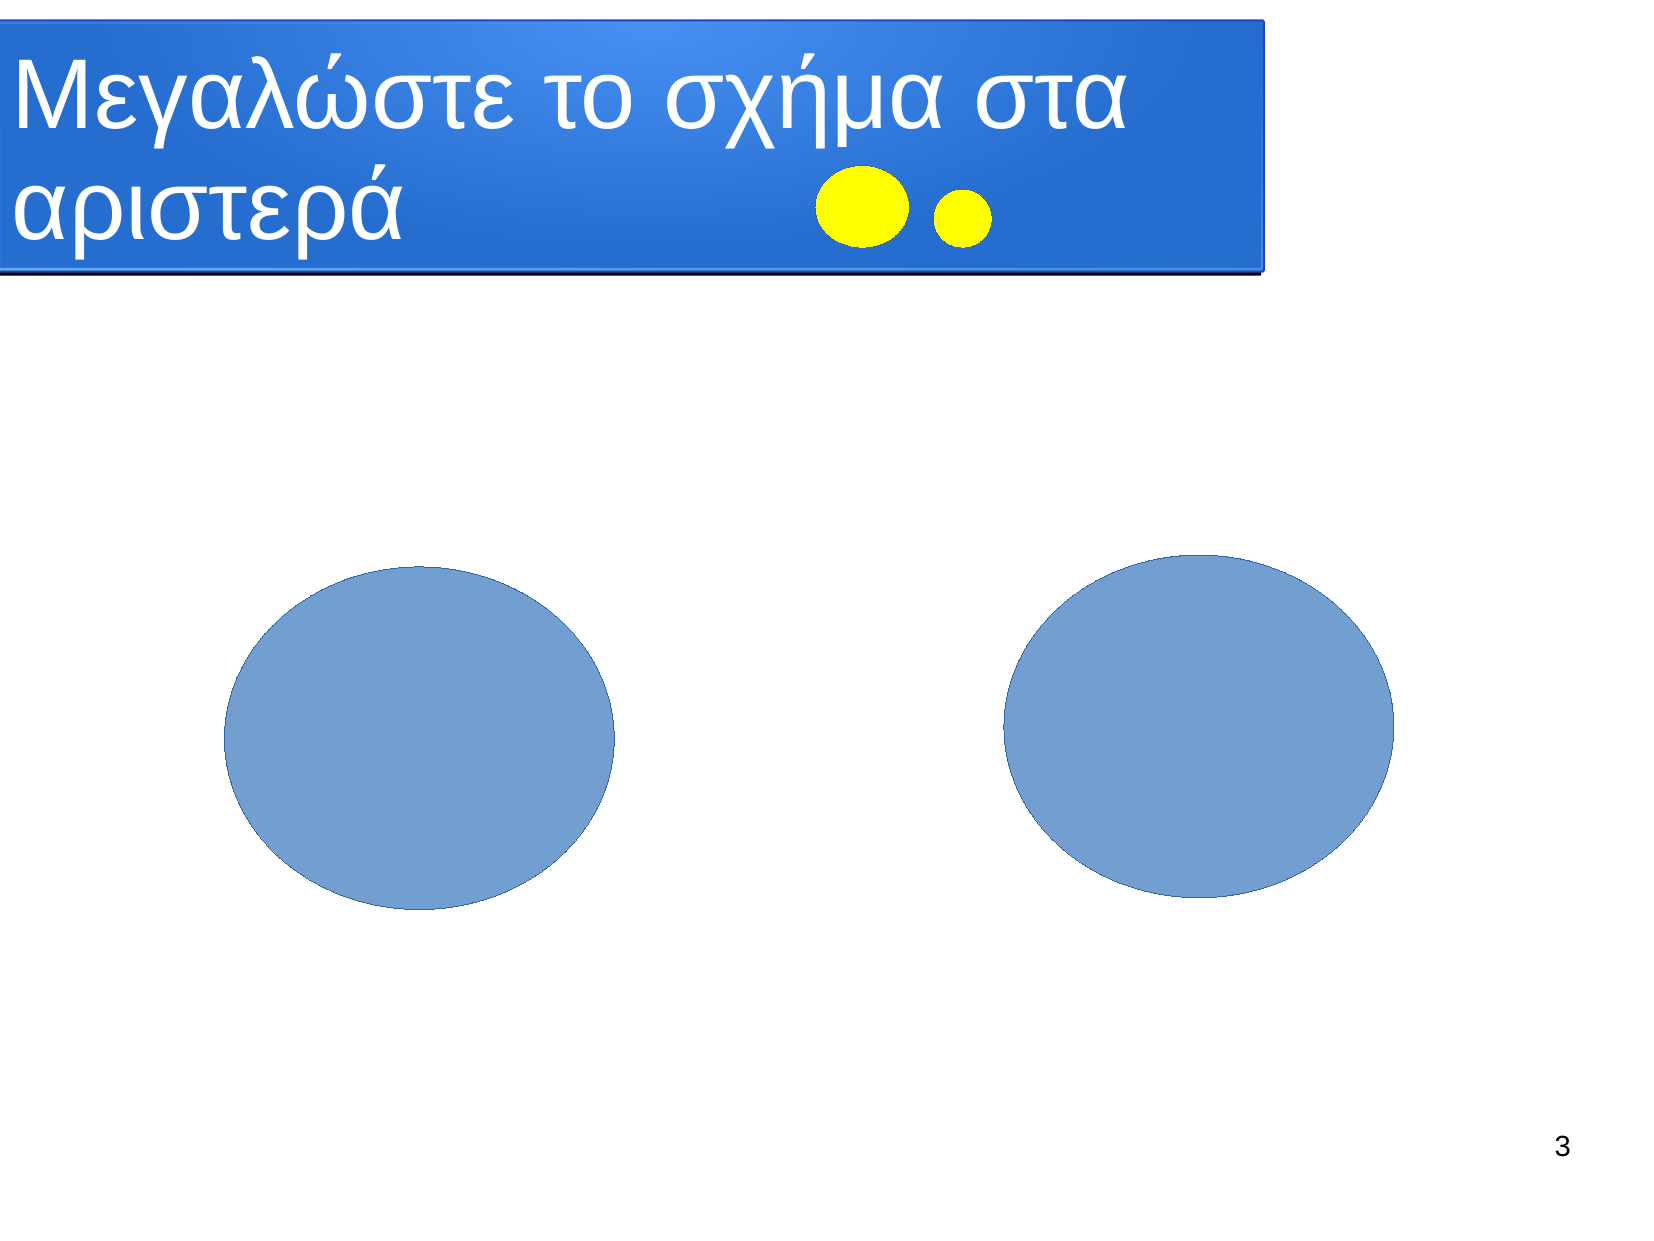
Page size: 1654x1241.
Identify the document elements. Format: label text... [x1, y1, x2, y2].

text_box [933, 188, 993, 249]
text_box [1003, 555, 1394, 898]
text_box [224, 566, 615, 910]
text_box [814, 165, 910, 249]
title Μεγαλώστε το σχήμα στα αριστερά [11, 38, 1164, 261]
